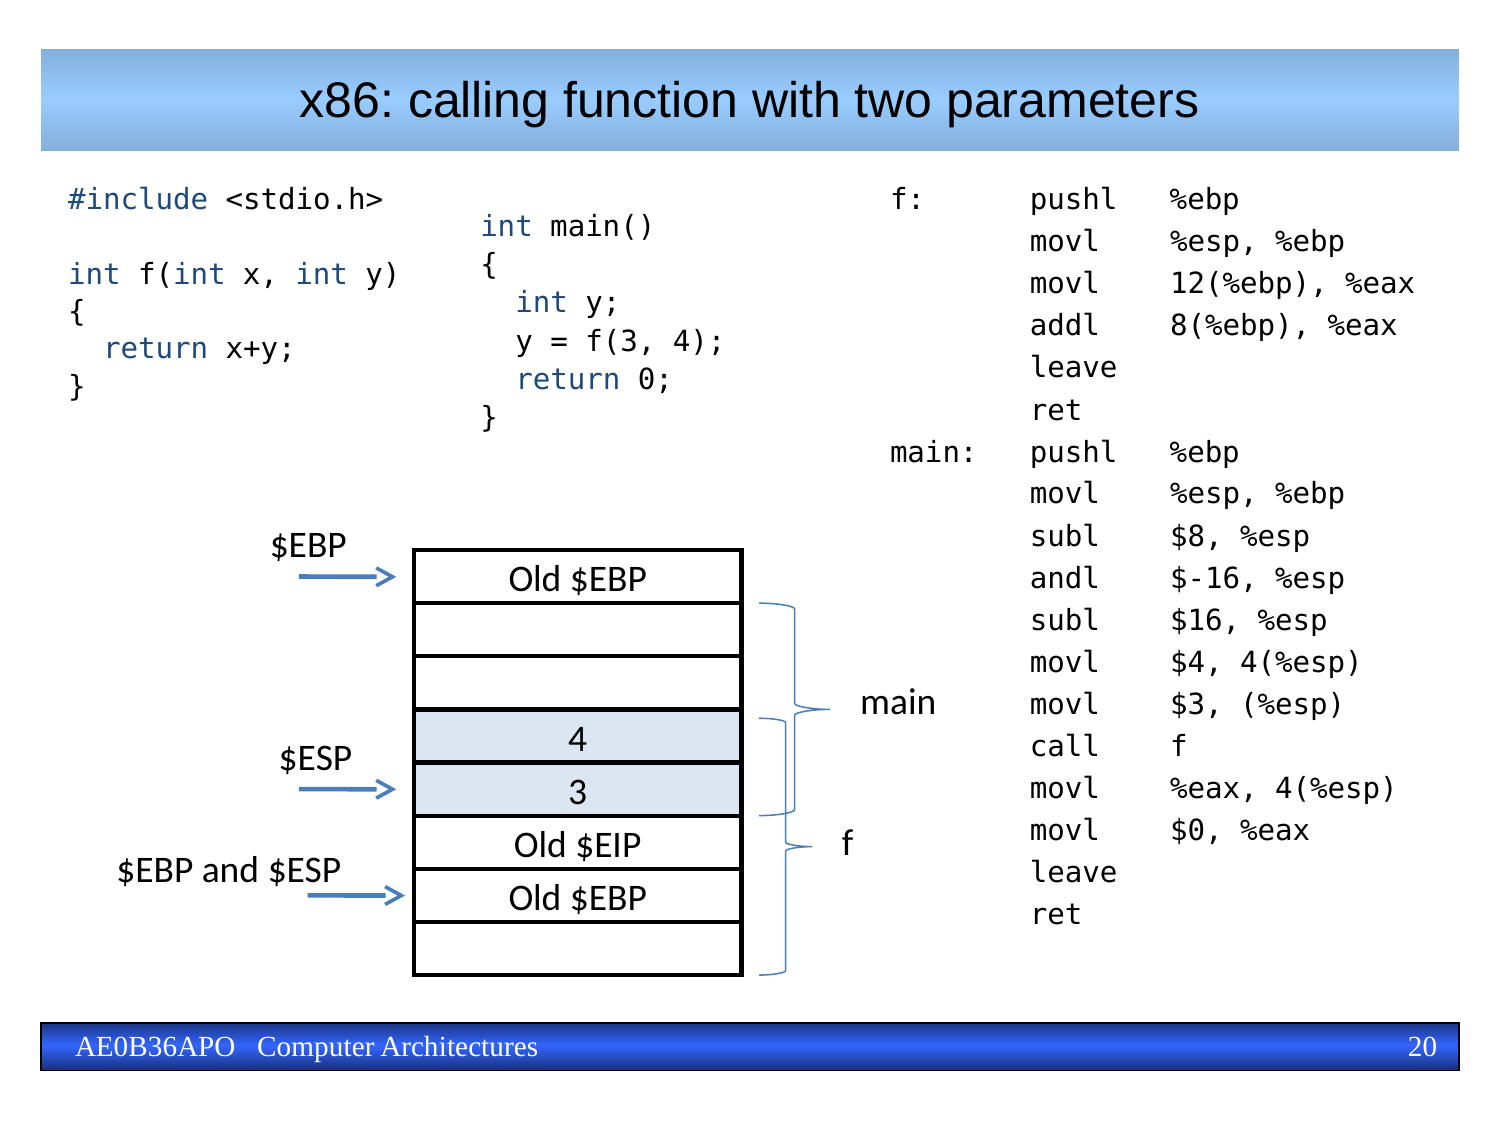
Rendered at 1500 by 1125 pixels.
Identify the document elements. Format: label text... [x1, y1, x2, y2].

list int main() { int y; y = f(3, 4); return 0; } [462, 200, 888, 475]
list #include <stdio.h> int f(int x, int y) { return x+y; } [50, 174, 475, 438]
text_box $ESP [263, 724, 368, 786]
text_box 4 [413, 709, 742, 762]
text_box Old $EBP [413, 550, 742, 601]
text_box Old $EIP [413, 815, 742, 869]
text_box 3 [413, 762, 742, 815]
text_box $EBP [255, 512, 362, 573]
text_box main [845, 669, 952, 731]
text_box $EBP and $ESP [101, 837, 357, 898]
title x86: calling function with two parameters [41, 49, 1459, 151]
text_box f [827, 810, 869, 872]
list f: pushl %ebp movl %esp, %ebp movl 12(%ebp), %eax addl 8(%ebp), %eax leave ret main: pushl %ebp movl %esp, %ebp subl $8, %esp andl $-16, %esp subl $16, %esp movl $4, 4(%esp) movl $3, (%esp) call f movl %eax, 4(%esp) movl $0, %eax leave ret [874, 174, 1450, 1000]
text_box Old $EBP [413, 869, 742, 920]
